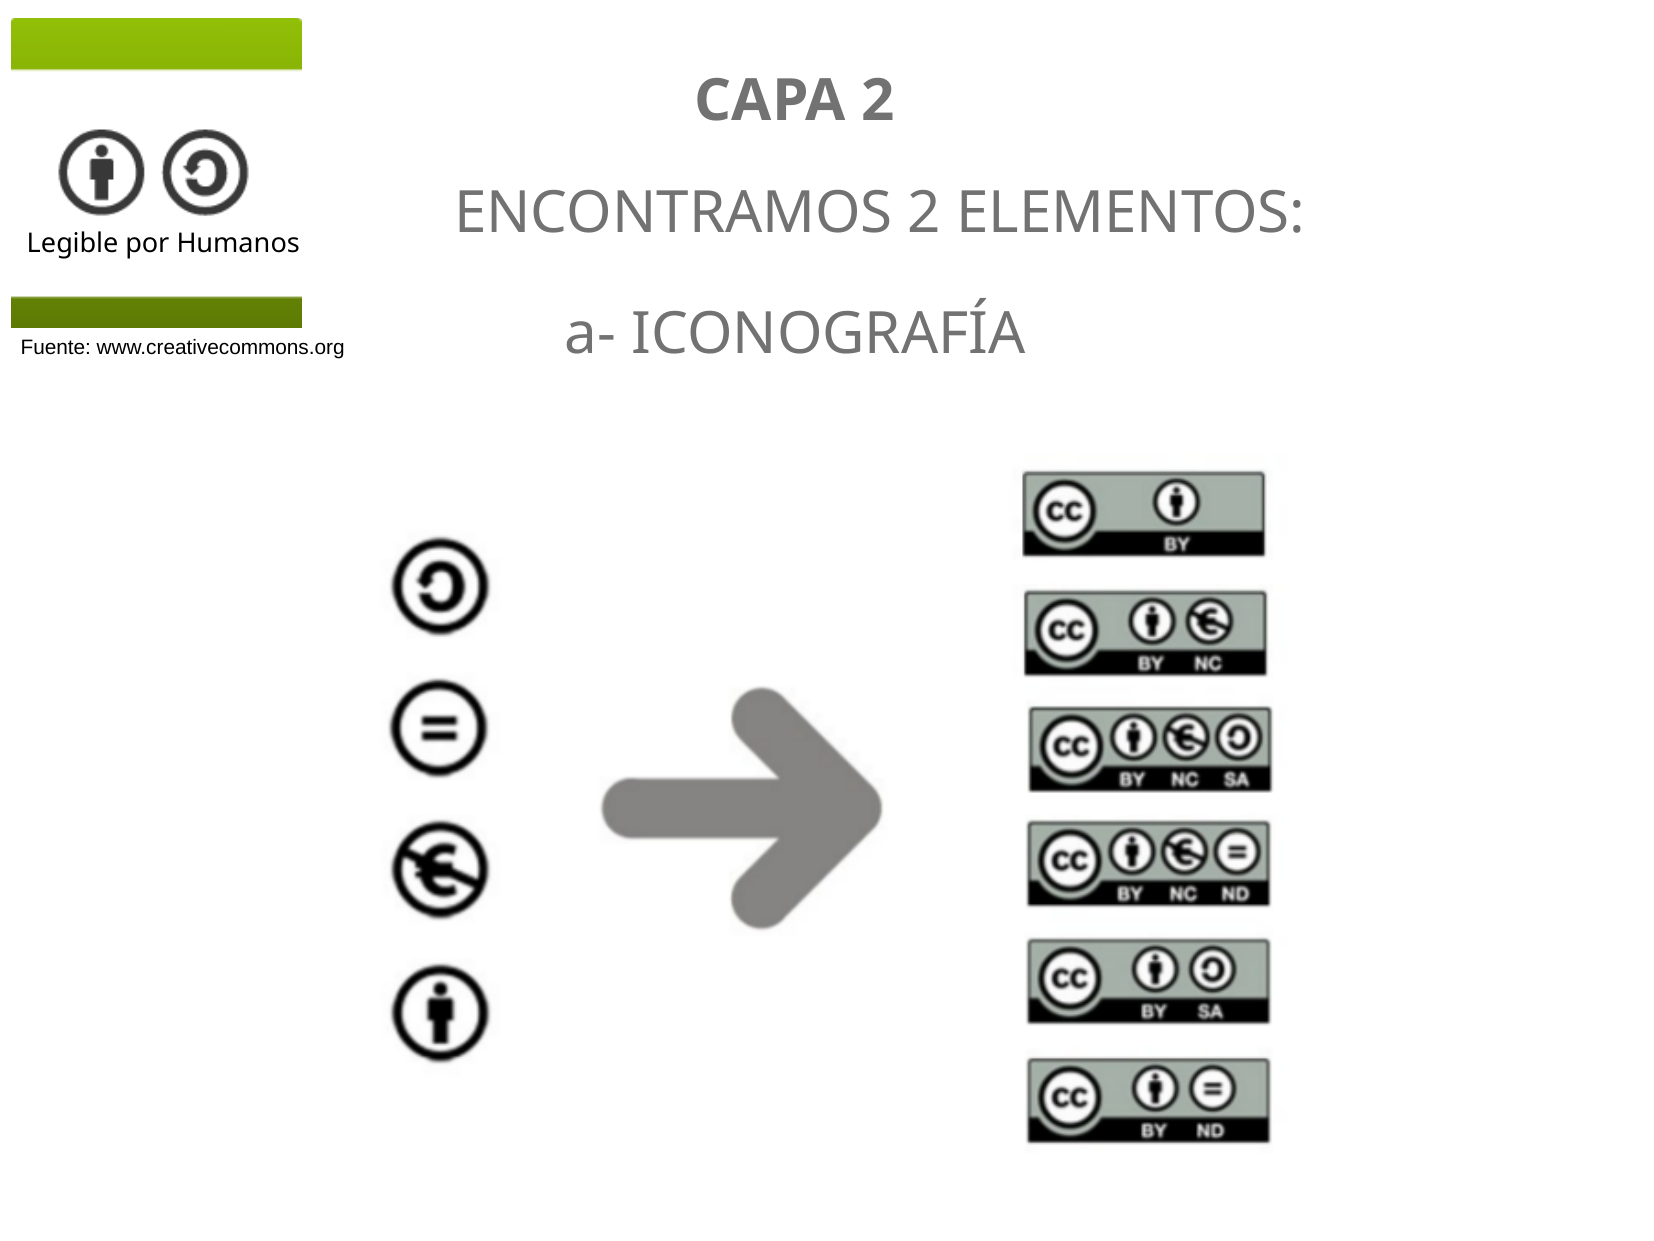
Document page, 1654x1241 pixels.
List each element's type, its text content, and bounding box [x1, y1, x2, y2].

text_box a- ICONOGRAFÍA [67, 283, 1524, 434]
picture [290, 373, 1360, 1241]
text_box Fuente: www.creativecommons.org [5, 328, 67, 367]
text_box ENCONTRAMOS 2 ELEMENTOS: [259, 162, 1516, 283]
text_box CAPA 2 [680, 50, 1028, 134]
text_box Legible por Humanos [11, 215, 259, 266]
picture [11, 18, 302, 215]
picture [11, 266, 259, 328]
